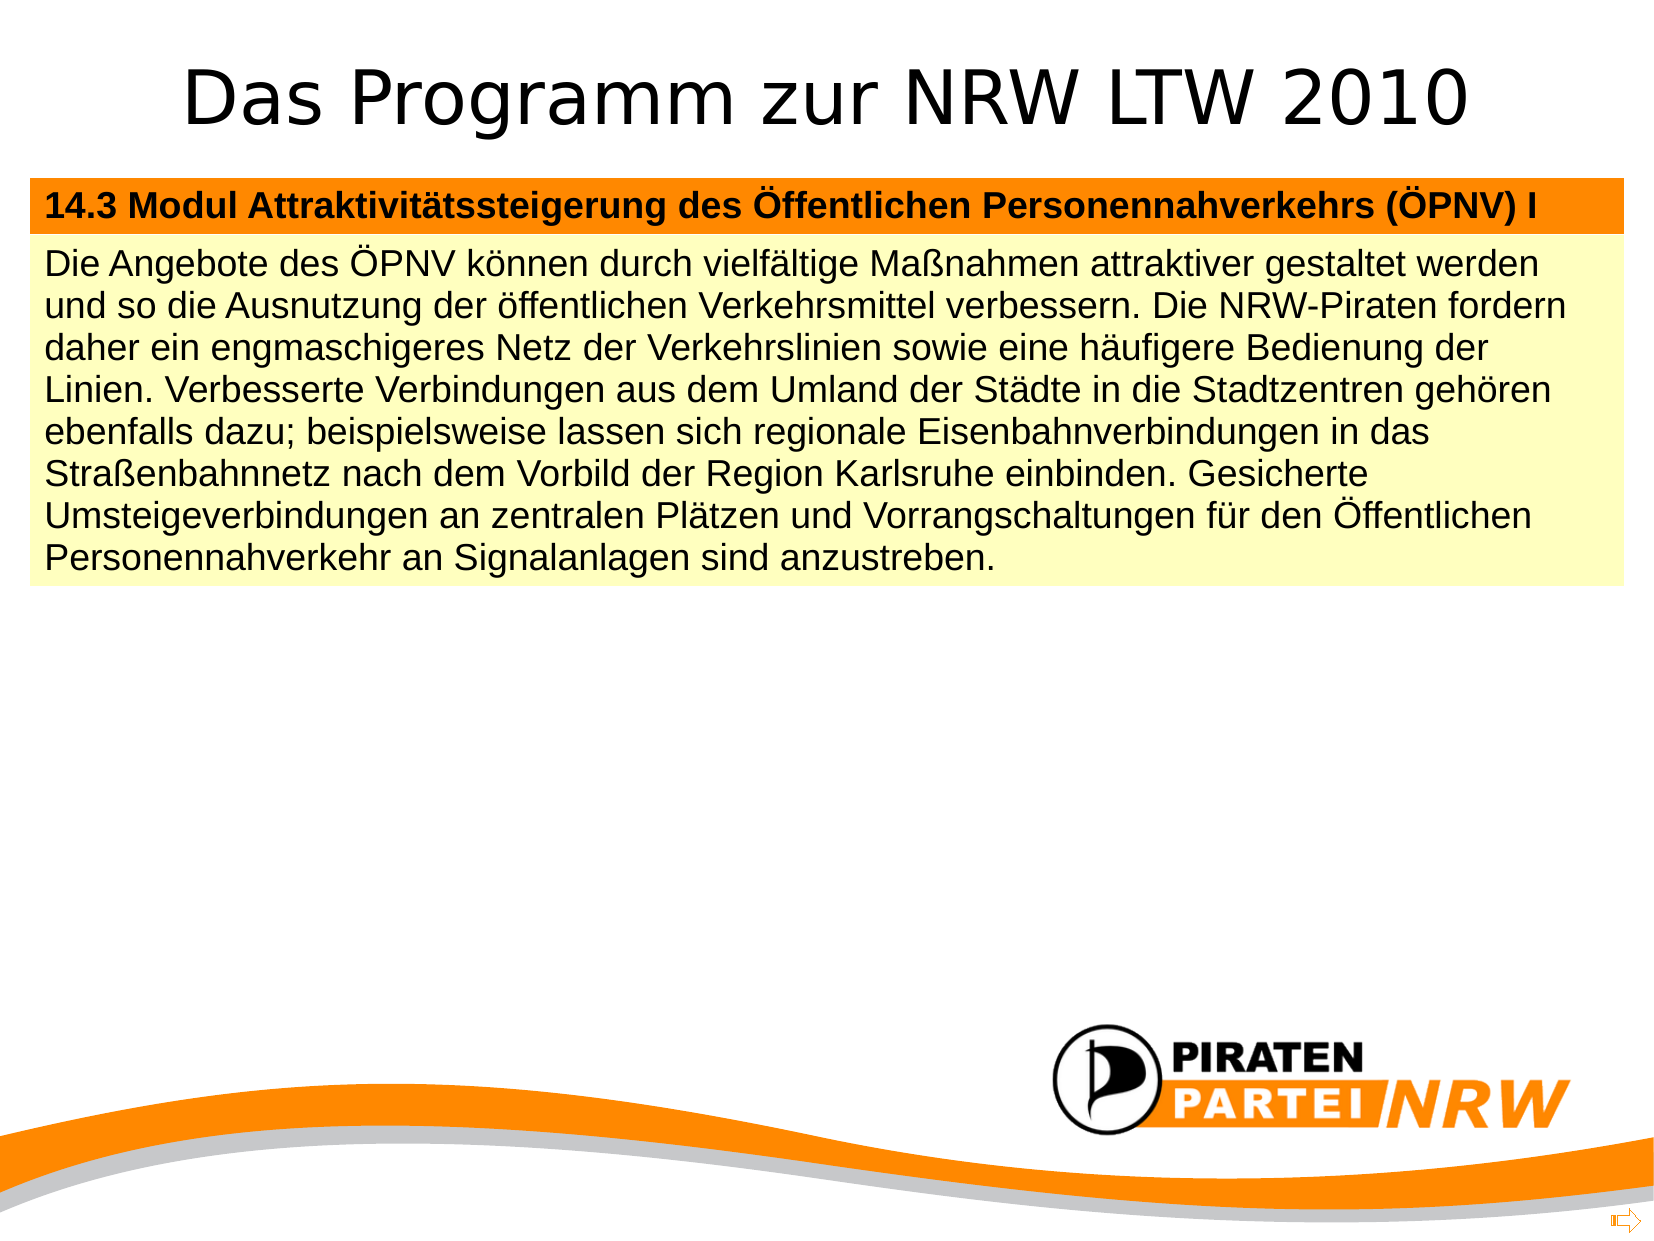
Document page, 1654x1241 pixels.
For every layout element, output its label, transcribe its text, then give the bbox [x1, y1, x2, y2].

table_cell Die Angebote des ÖPNV können durch vielfältige Maßnahmen attraktiver gestaltet werden und so die Ausnutzung der öffentlichen Verkehrsmittel verbessern. Die NRW-Piraten fordern daher ein engmaschigeres Netz der Verkehrslinien sowie eine häufigere Bedienung der Linien. Verbesserte Verbindungen aus dem Umland der Städte in die Stadtzentren gehören ebenfalls dazu; beispielsweise lassen sich regionale Eisenbahnverbindungen in das Straßenbahnnetz nach dem Vorbild der Region Karlsruhe einbinden. Gesicherte Umsteigeverbindungen an zentralen Plätzen und Vorrangschaltungen für den Öffentlichen Personennahverkehr an Signalanlagen sind anzustreben. [30, 235, 1624, 586]
picture [1045, 1021, 1579, 1140]
table_header 14.3 Modul Attraktivitätssteigerung des Öffentlichen Personennahverkehrs (ÖPNV) I [30, 178, 1624, 234]
title Das Programm zur NRW LTW 2010 [82, 54, 1571, 143]
